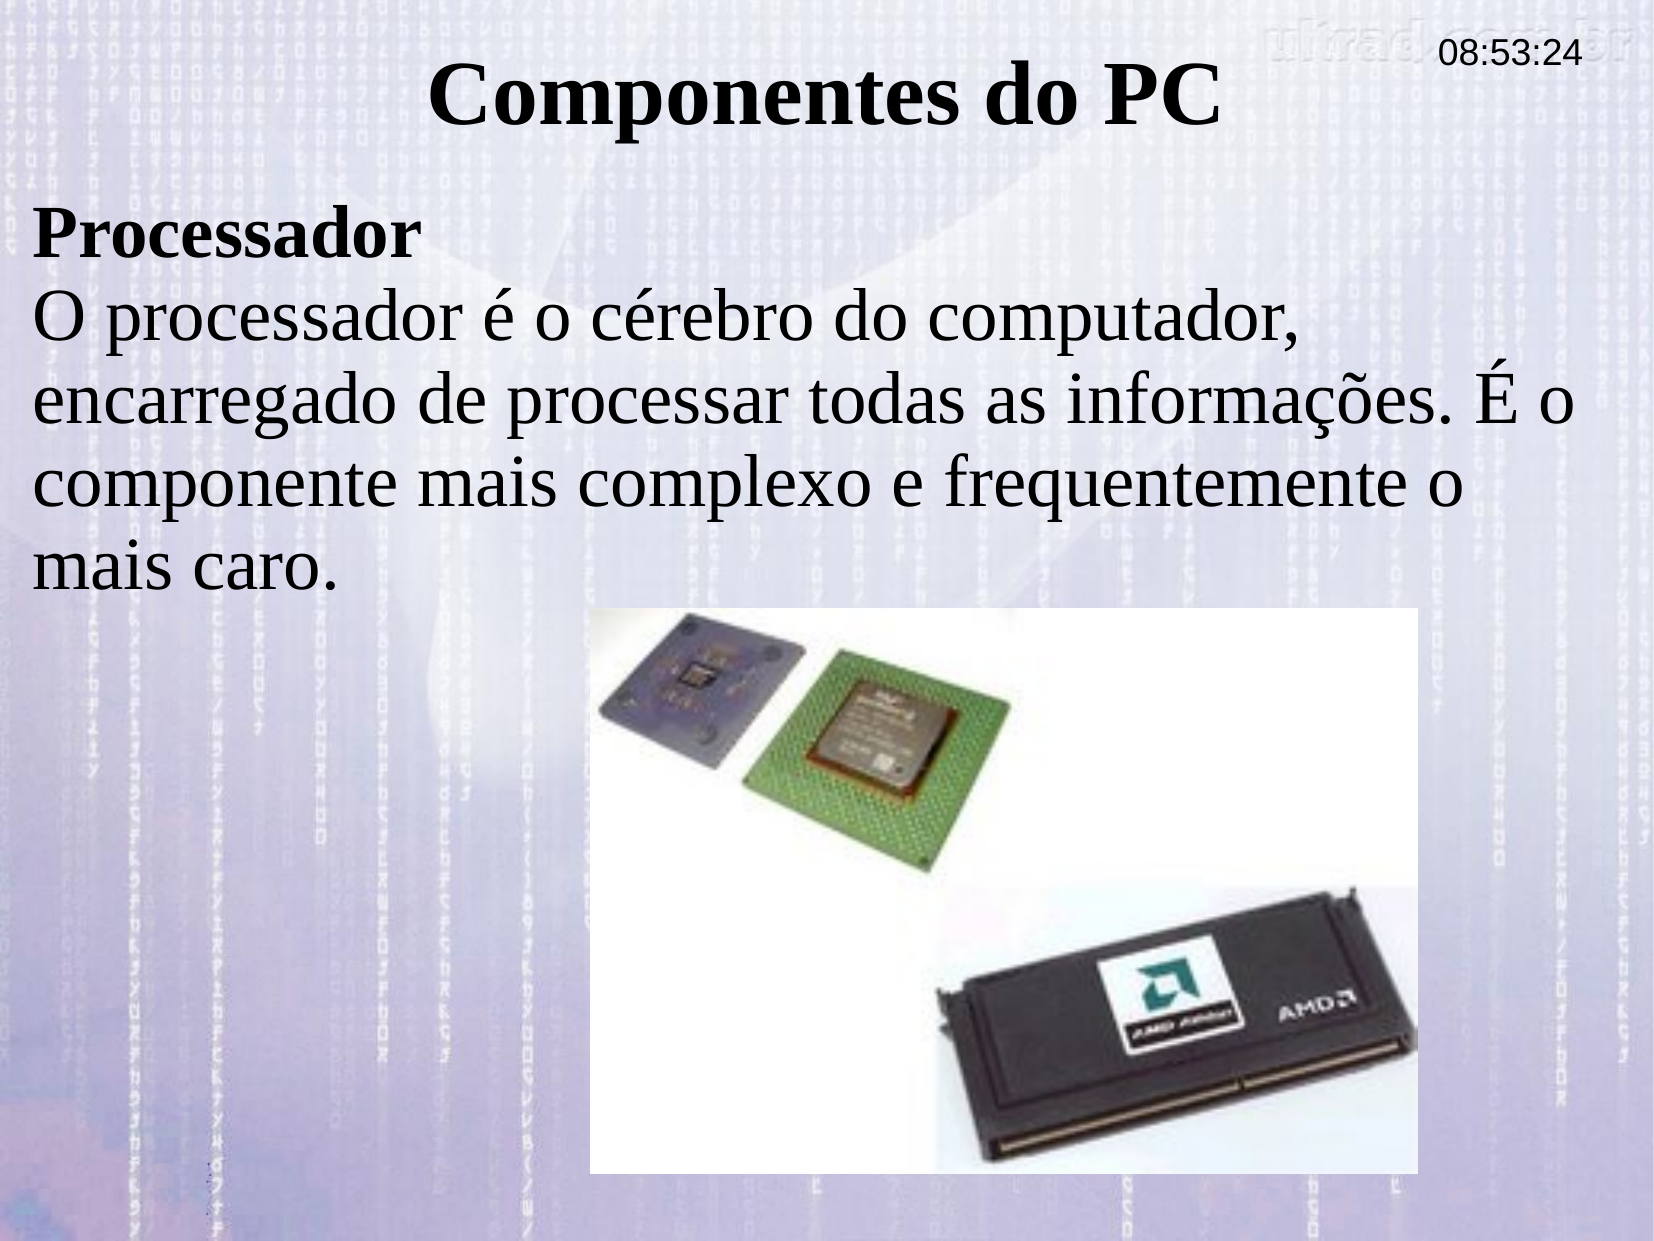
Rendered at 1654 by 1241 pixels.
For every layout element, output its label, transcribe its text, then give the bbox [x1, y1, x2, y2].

text_box Componentes do PC [29, 35, 1625, 171]
text_box 09:59:01 [1423, 23, 1631, 94]
picture [0, 0, 1654, 1241]
text_box Processador O processador é o cérebro do computador, encarregado de processar todas as informações. É o componente mais complexo e frequentemente o mais caro. [17, 183, 1625, 659]
